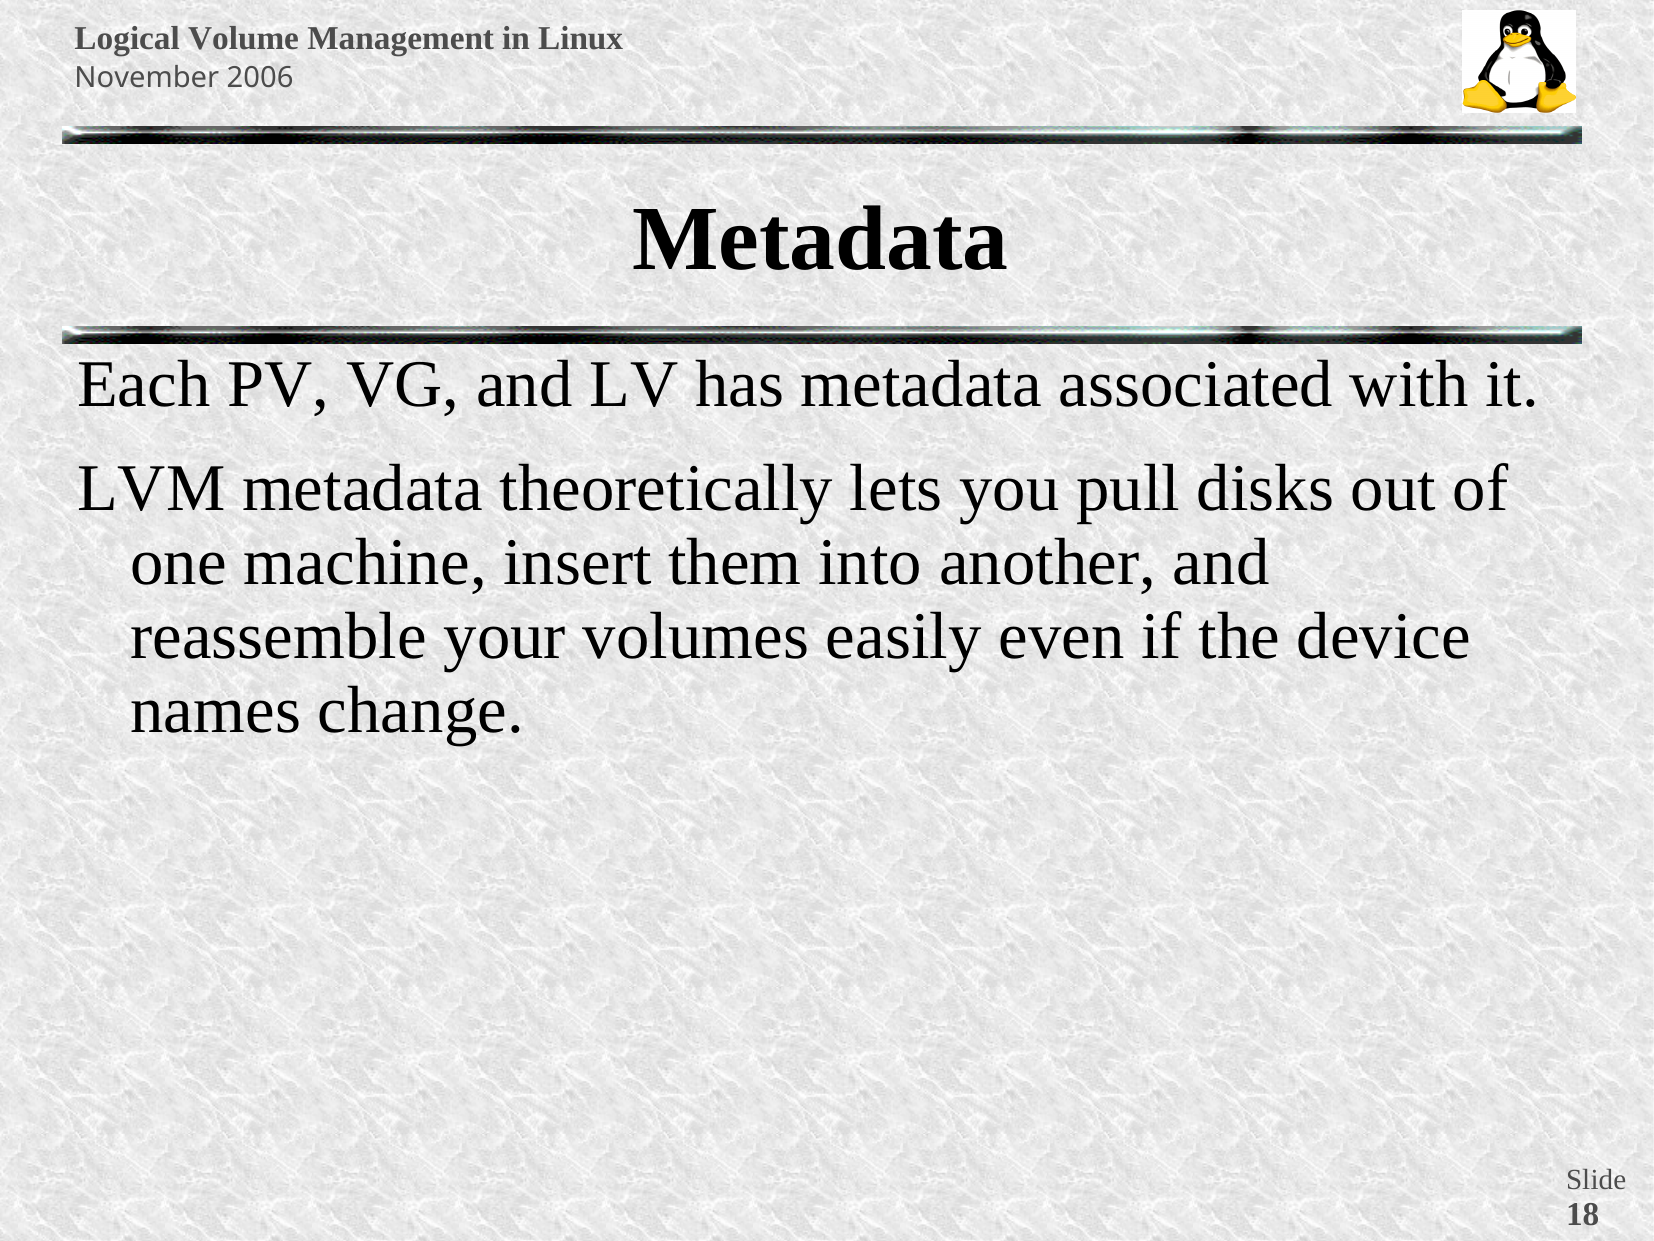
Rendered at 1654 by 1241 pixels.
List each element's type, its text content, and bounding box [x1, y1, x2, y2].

picture [0, 0, 1654, 1241]
title Metadata [59, 156, 1582, 320]
list Each PV, VG, and LV has metadata associated with it. LVM metadata theoretically lets you pull disks out of one machine, insert them into another, and reassemble your volumes easily even if the device names change. [59, 347, 1582, 1188]
